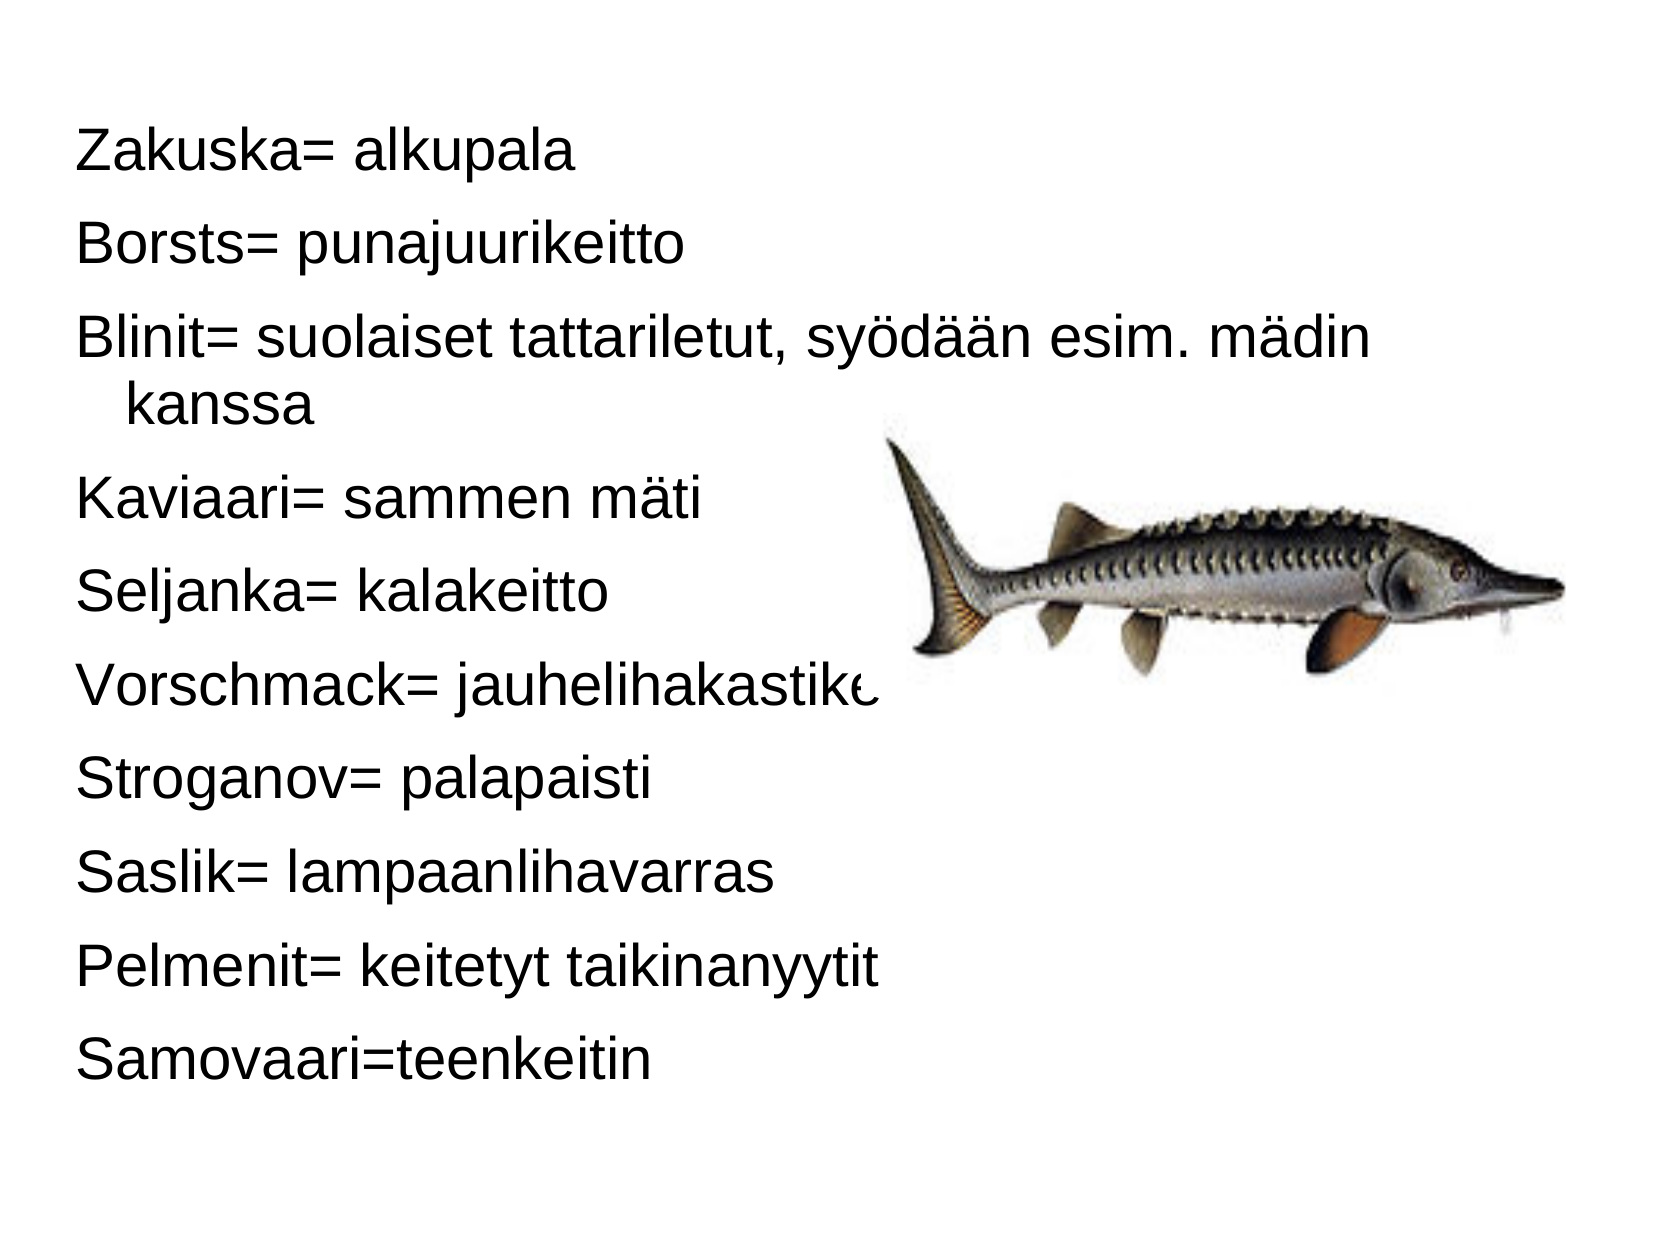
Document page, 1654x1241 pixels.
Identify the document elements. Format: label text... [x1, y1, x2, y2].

picture [861, 413, 1595, 697]
list Zakuska= alkupala Borsts= punajuurikeitto Blinit= suolaiset tattariletut, syödään esim. mädin kanssa Kaviaari= sammen mäti Seljanka= kalakeitto Vorschmack= jauhelihakastike Stroganov= palapaisti Saslik= lampaanlihavarras Pelmenit= keitetyt taikinanyytit Samovaari=teenkeitin [74, 112, 1560, 1098]
